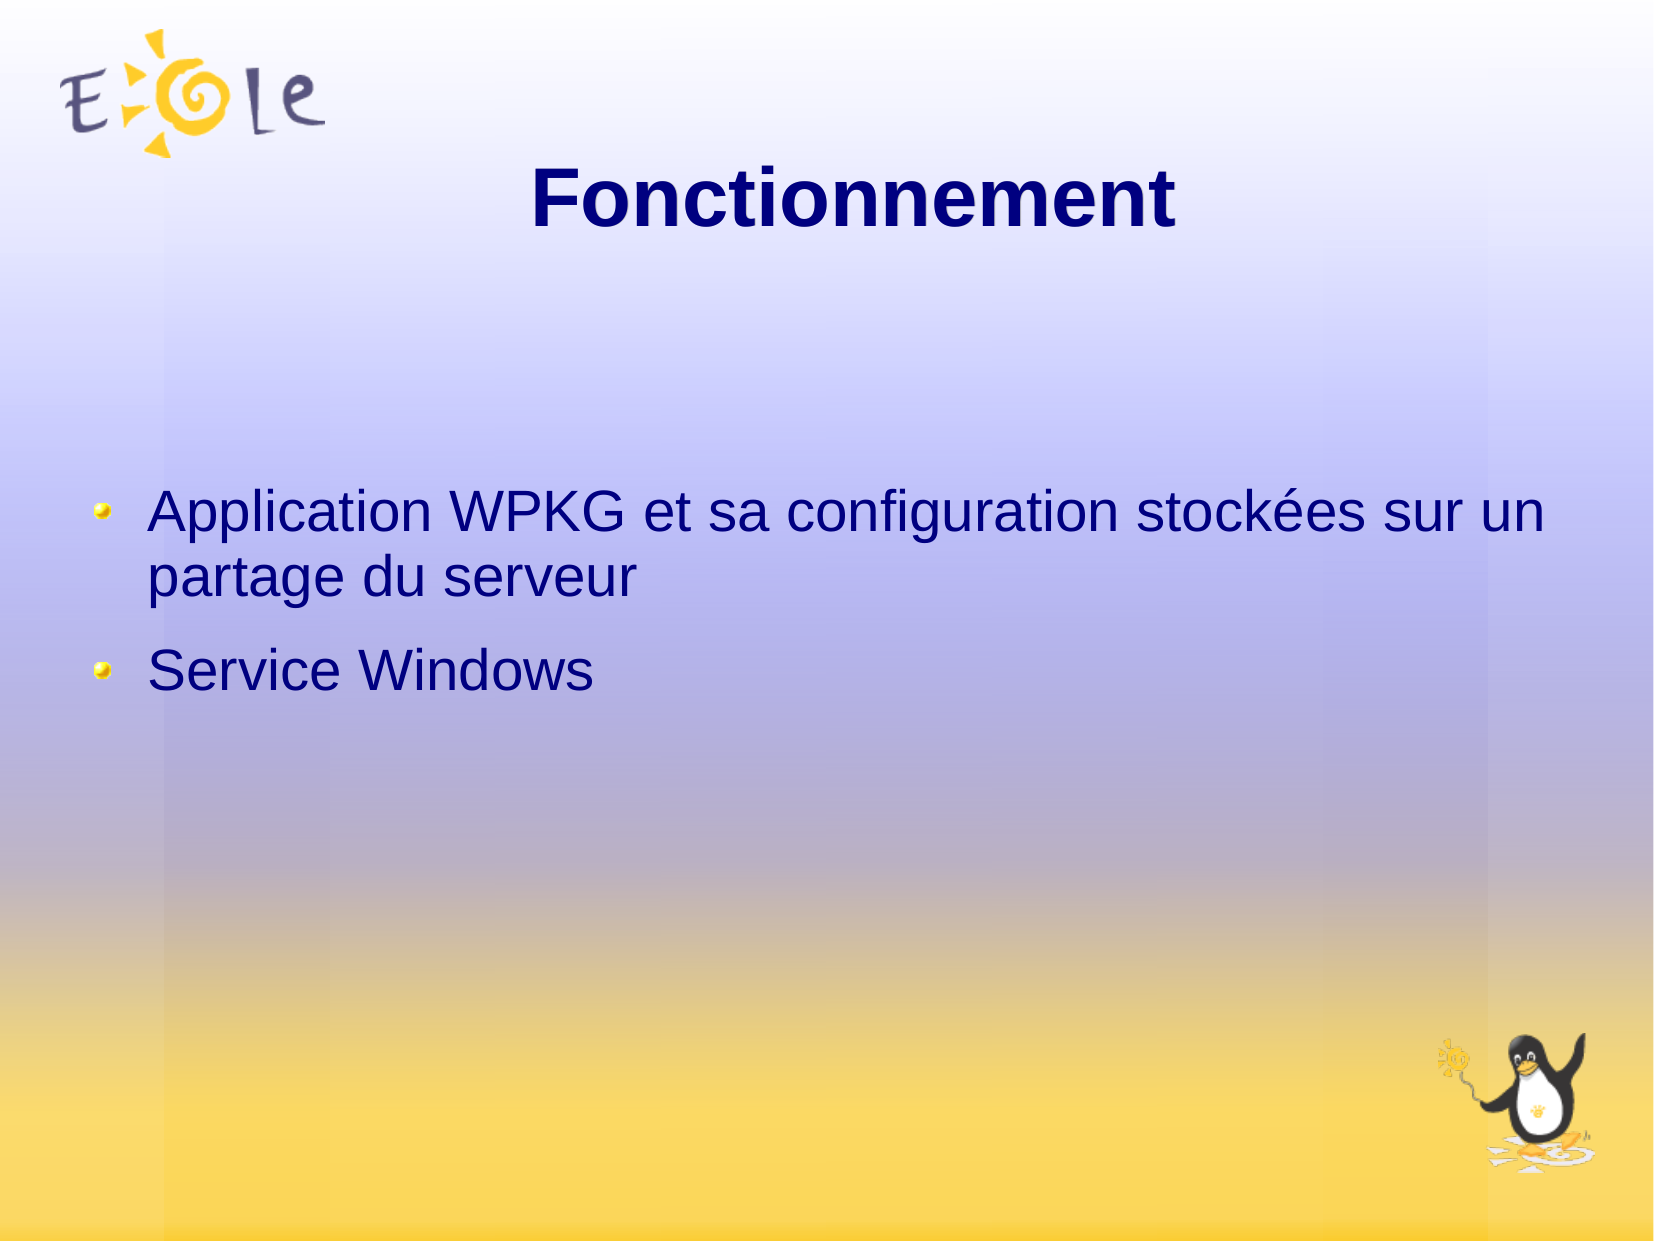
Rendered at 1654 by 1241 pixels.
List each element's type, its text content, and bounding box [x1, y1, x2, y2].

picture [0, 0, 1654, 1241]
text_box Fonctionnement [515, 143, 1215, 266]
list Application WPKG et sa configuration stockées sur un partage du serveur Service Windows [76, 383, 1566, 975]
